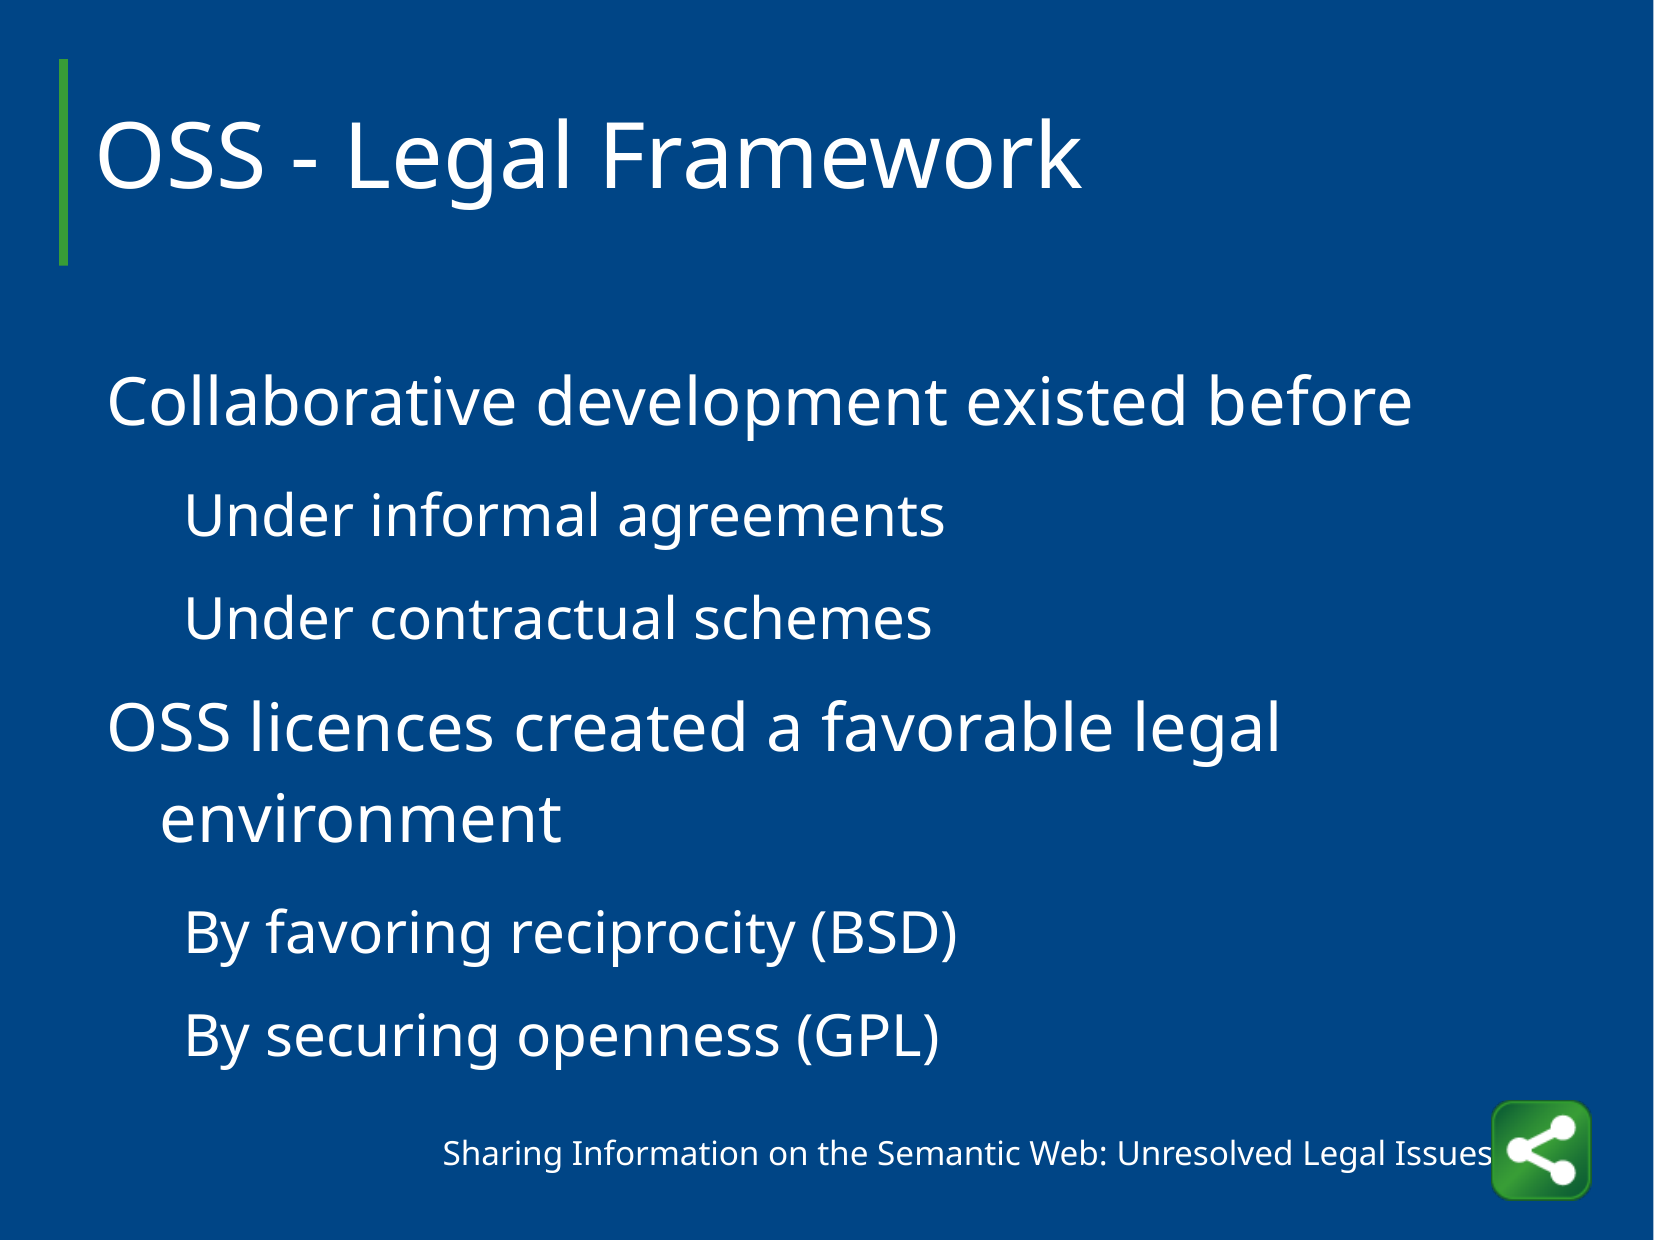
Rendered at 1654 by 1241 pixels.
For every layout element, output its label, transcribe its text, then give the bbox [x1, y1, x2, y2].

picture [1491, 1100, 1592, 1201]
title OSS - Legal Framework [94, 56, 1577, 250]
list Collaborative development existed before Under informal agreements Under contractual schemes OSS licences created a favorable legal environment By favoring reciprocity (BSD) By securing openness (GPL) [88, 354, 1577, 1078]
